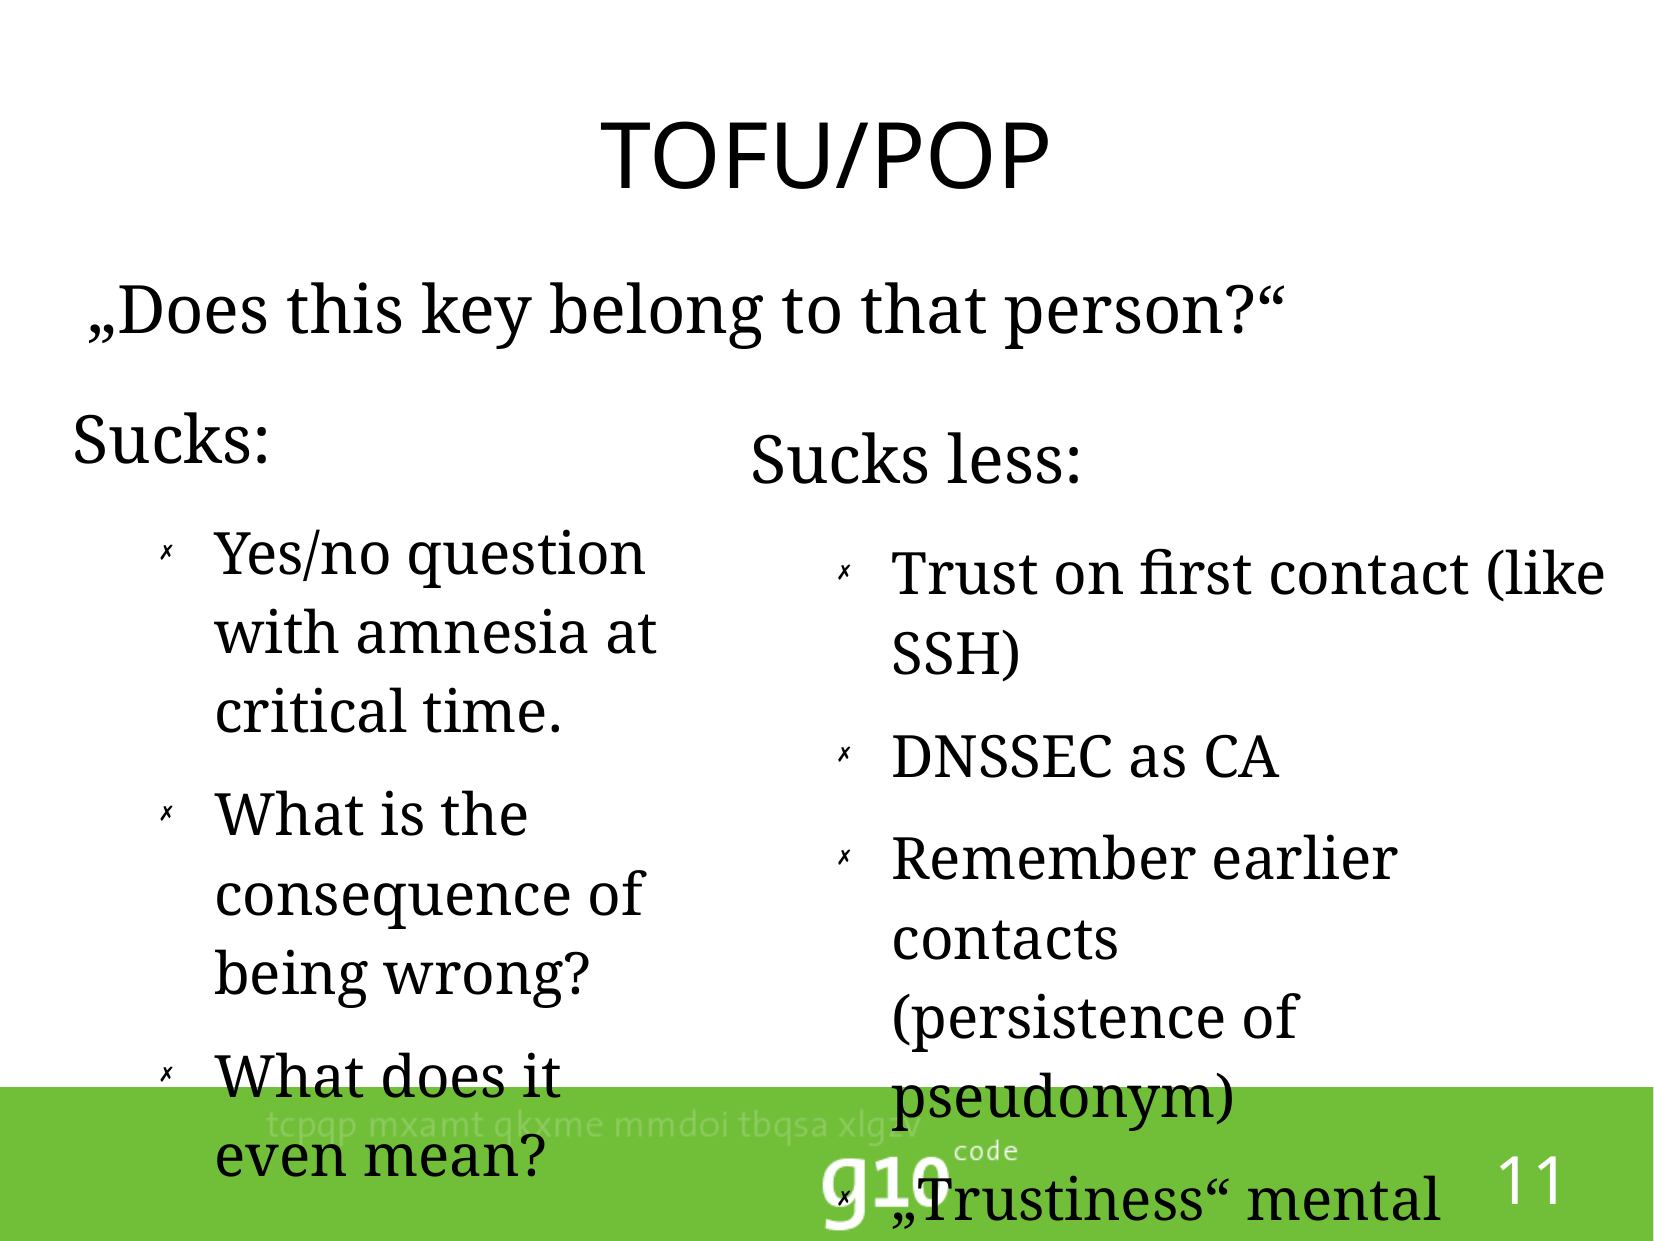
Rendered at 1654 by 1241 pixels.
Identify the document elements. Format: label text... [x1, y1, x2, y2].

list Sucks less: Trust on first contact (like SSH) DNSSEC as CA Remember earlier contacts (persistence of pseudonym) „Trustiness“ mental model: „same key as last N times“ [750, 412, 1613, 1126]
picture [389, 1087, 403, 1094]
picture [425, 1087, 440, 1095]
list „Does this key belong to that person?“ [86, 262, 1576, 385]
title TOFU/POP [82, 49, 1571, 257]
picture [0, 1087, 1654, 1241]
list Sucks: Yes/no question with amnesia at critical time. What is the consequence of being wrong? What does it even mean? [72, 391, 703, 1030]
picture [321, 1087, 333, 1094]
